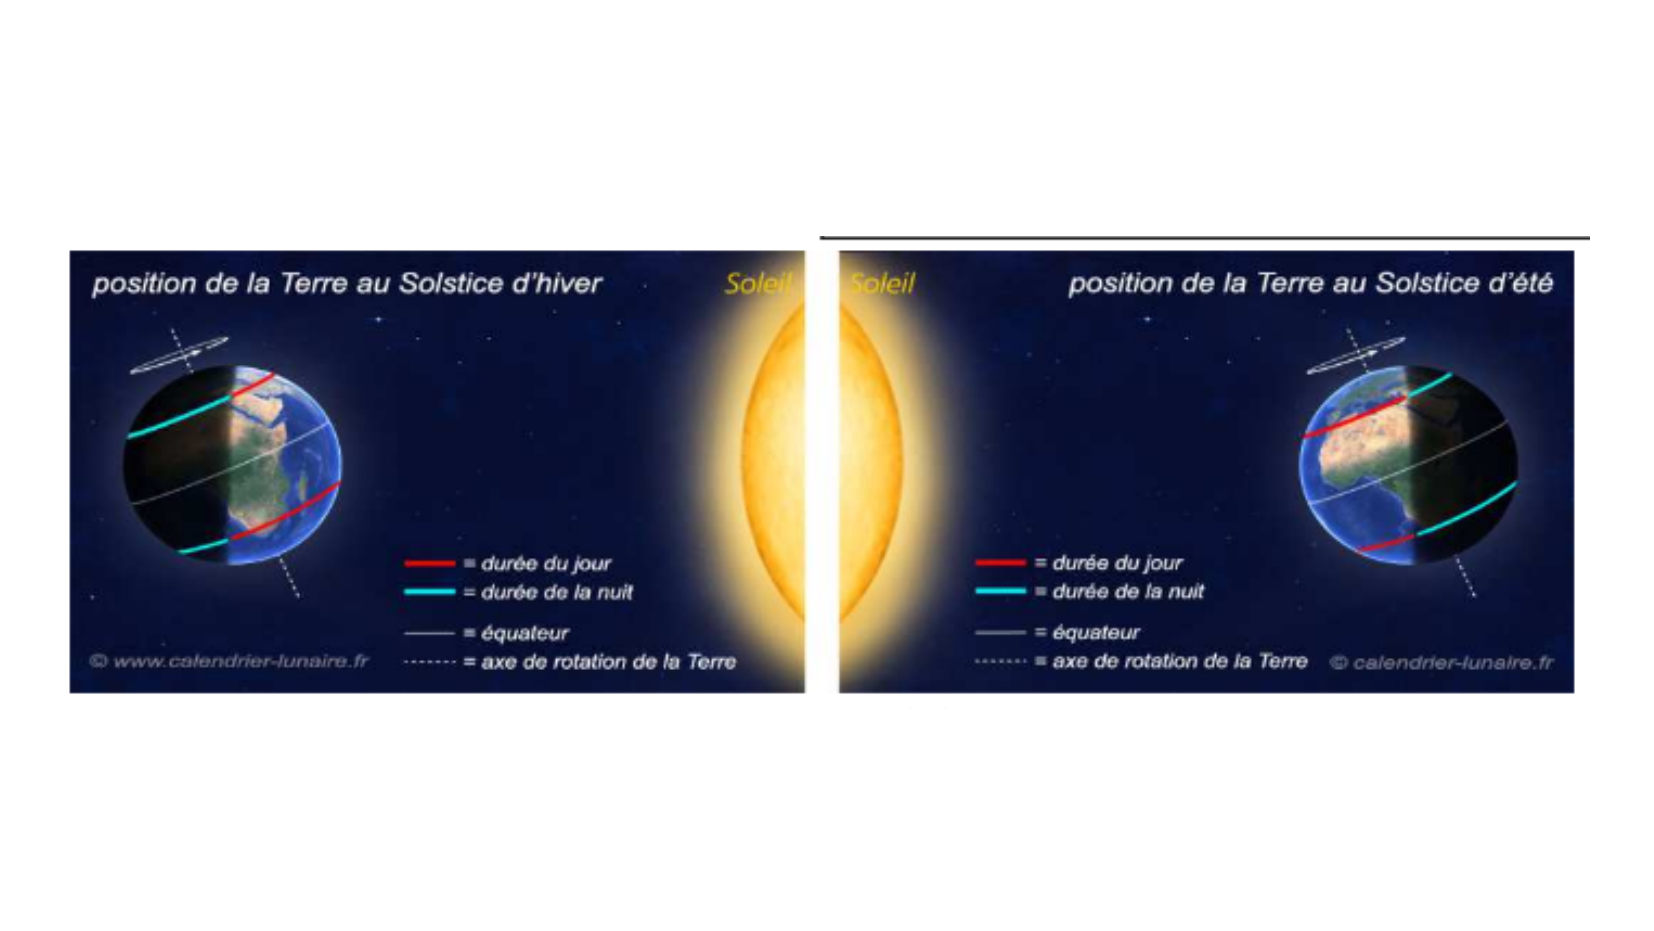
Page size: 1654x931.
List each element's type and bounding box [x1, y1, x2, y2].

picture [53, 236, 1590, 709]
